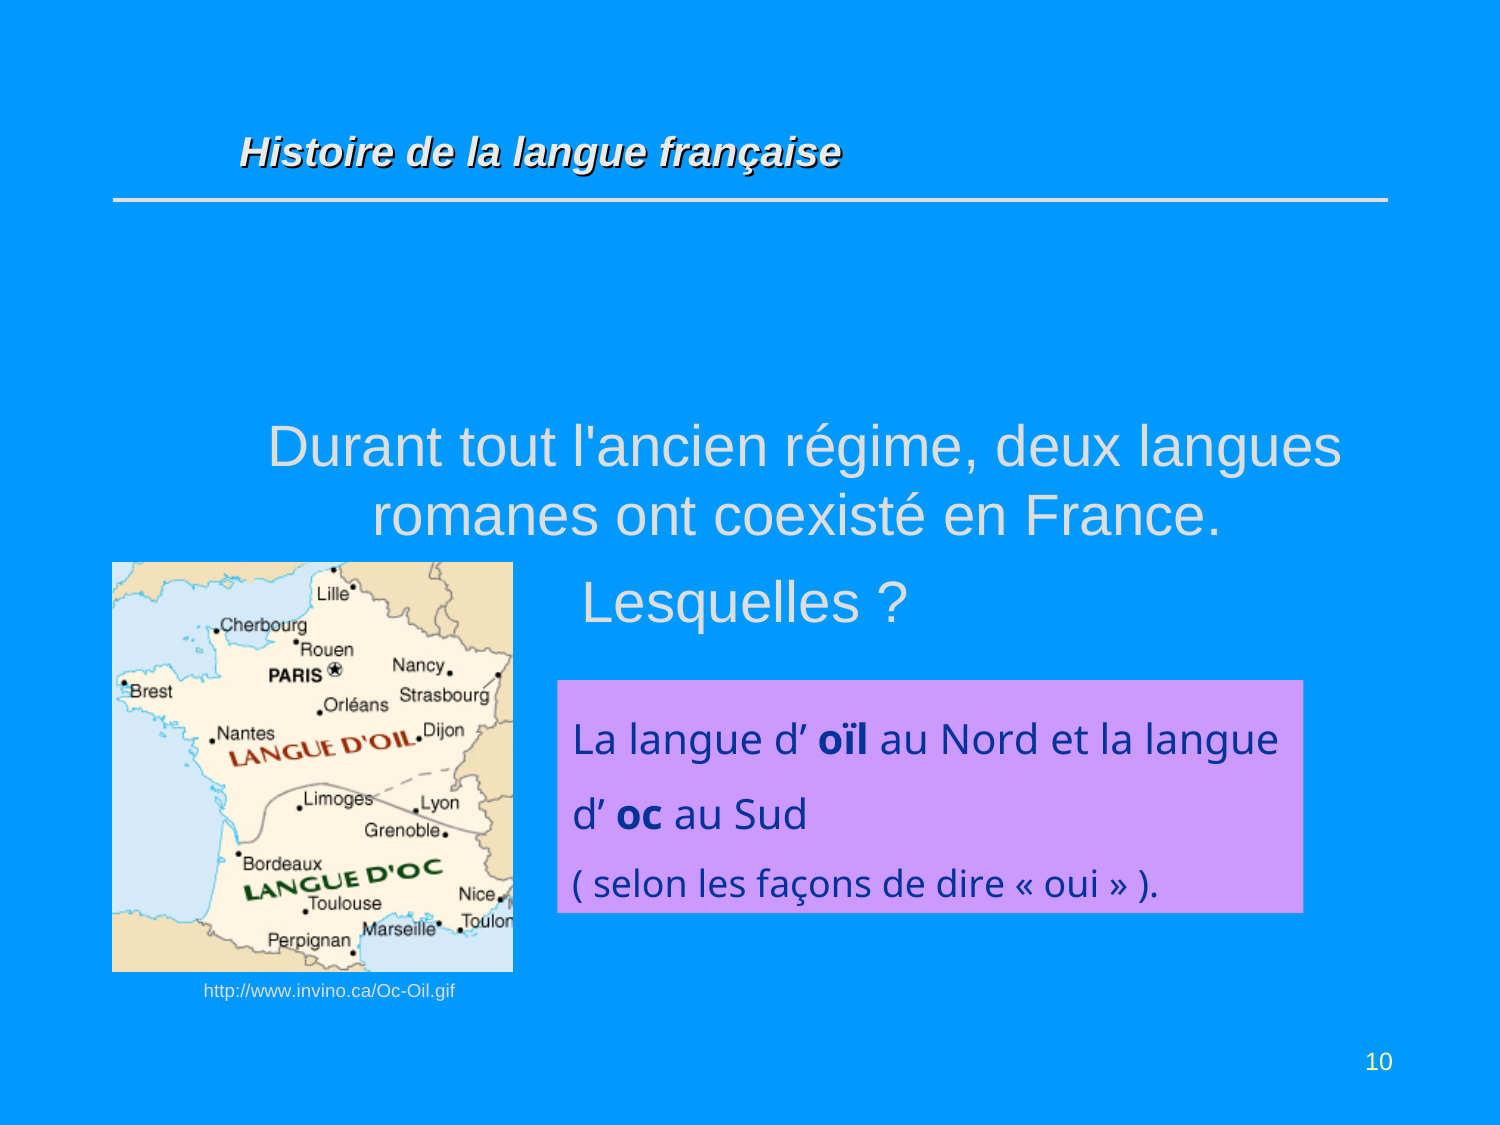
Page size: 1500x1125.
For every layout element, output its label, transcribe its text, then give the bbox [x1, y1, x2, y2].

text_box La langue d’ oïl au Nord et la langue d’ oc au Sud ( selon les façons de dire « oui » ). [557, 680, 1304, 914]
text_box Histoire de la langue française [224, 116, 858, 183]
text_box Durant tout l'ancien régime, deux langues romanes ont coexisté en France. Lesquelles ? [237, 399, 1375, 646]
text_box http://www.invino.ca/Oc-Oil.gif [112, 971, 547, 1010]
picture [112, 562, 513, 971]
